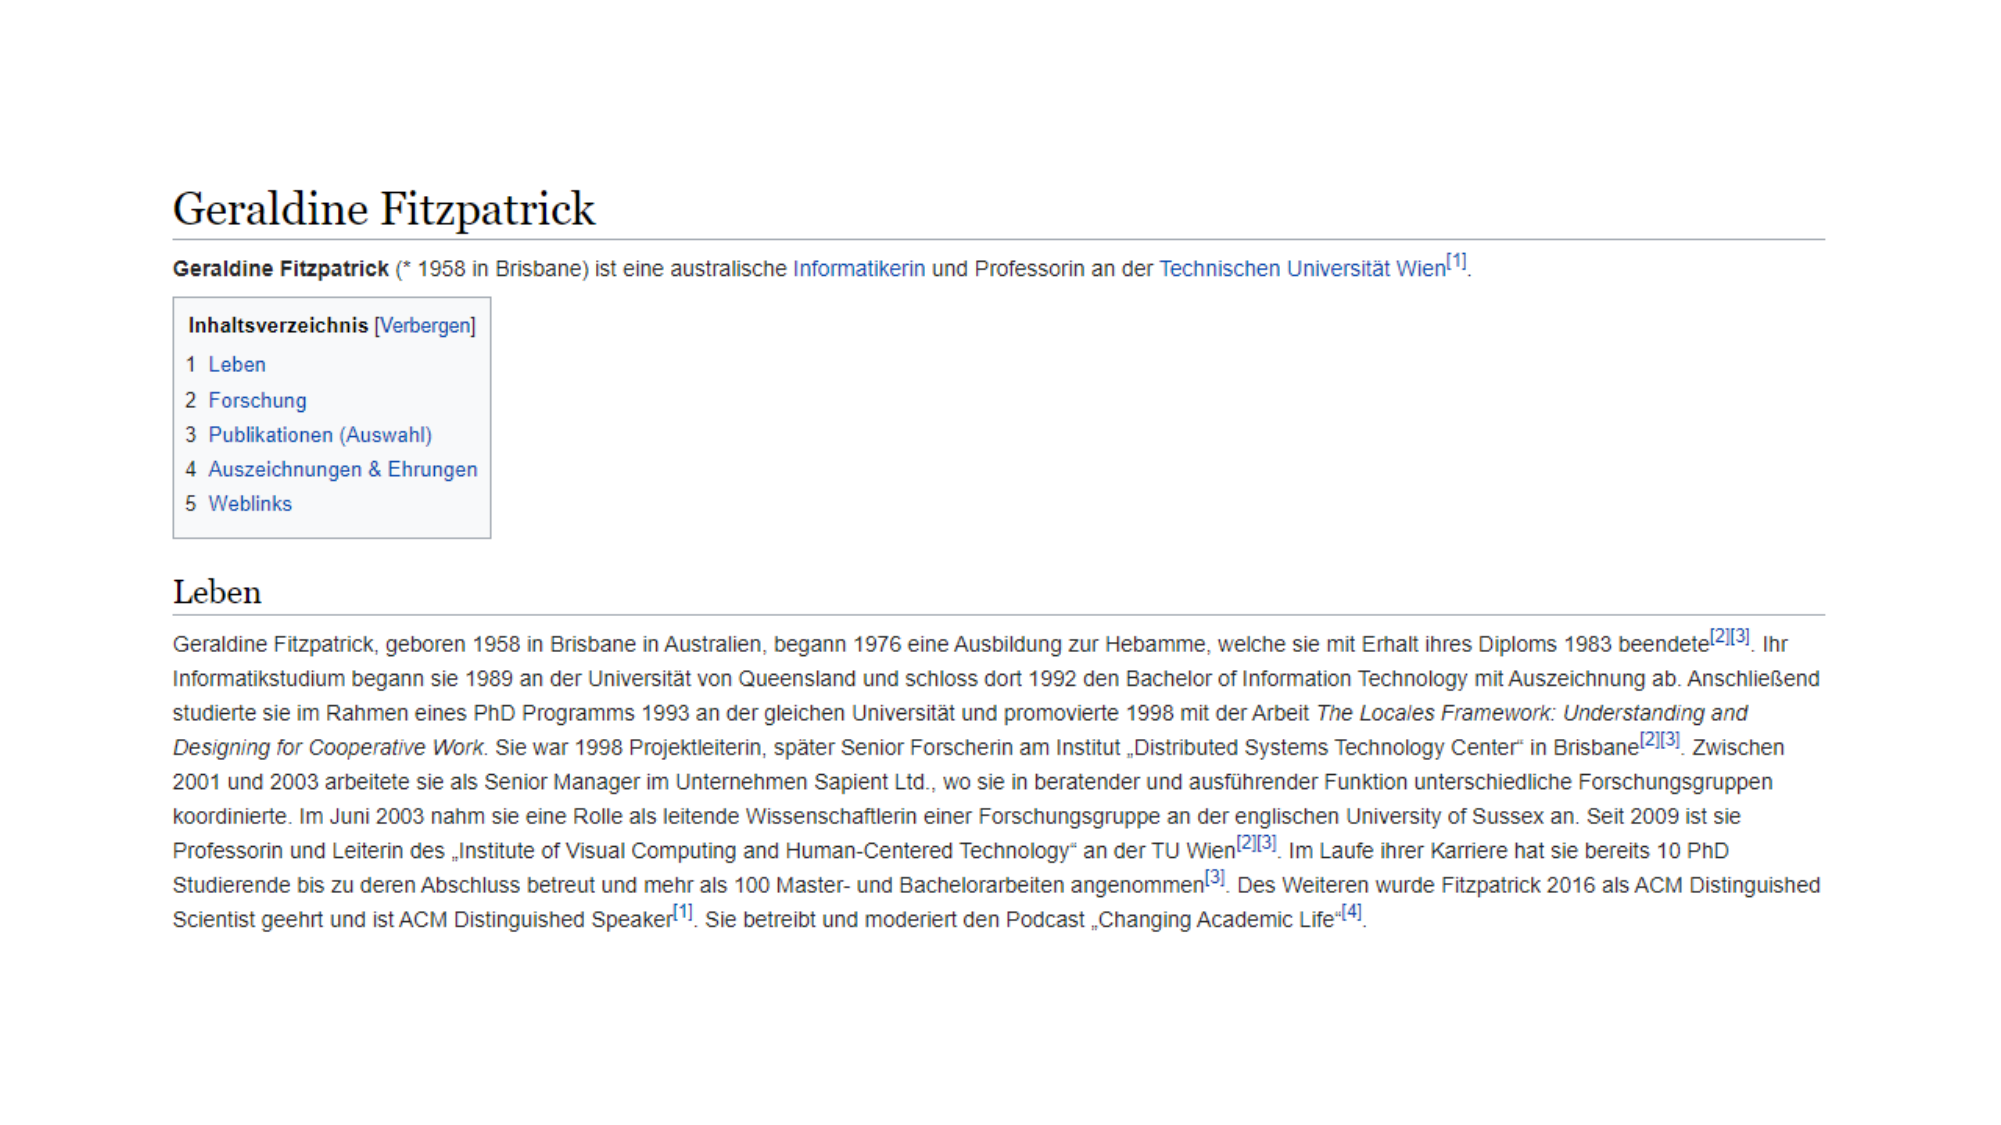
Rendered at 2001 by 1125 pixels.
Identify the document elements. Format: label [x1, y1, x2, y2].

picture [165, 182, 1835, 943]
